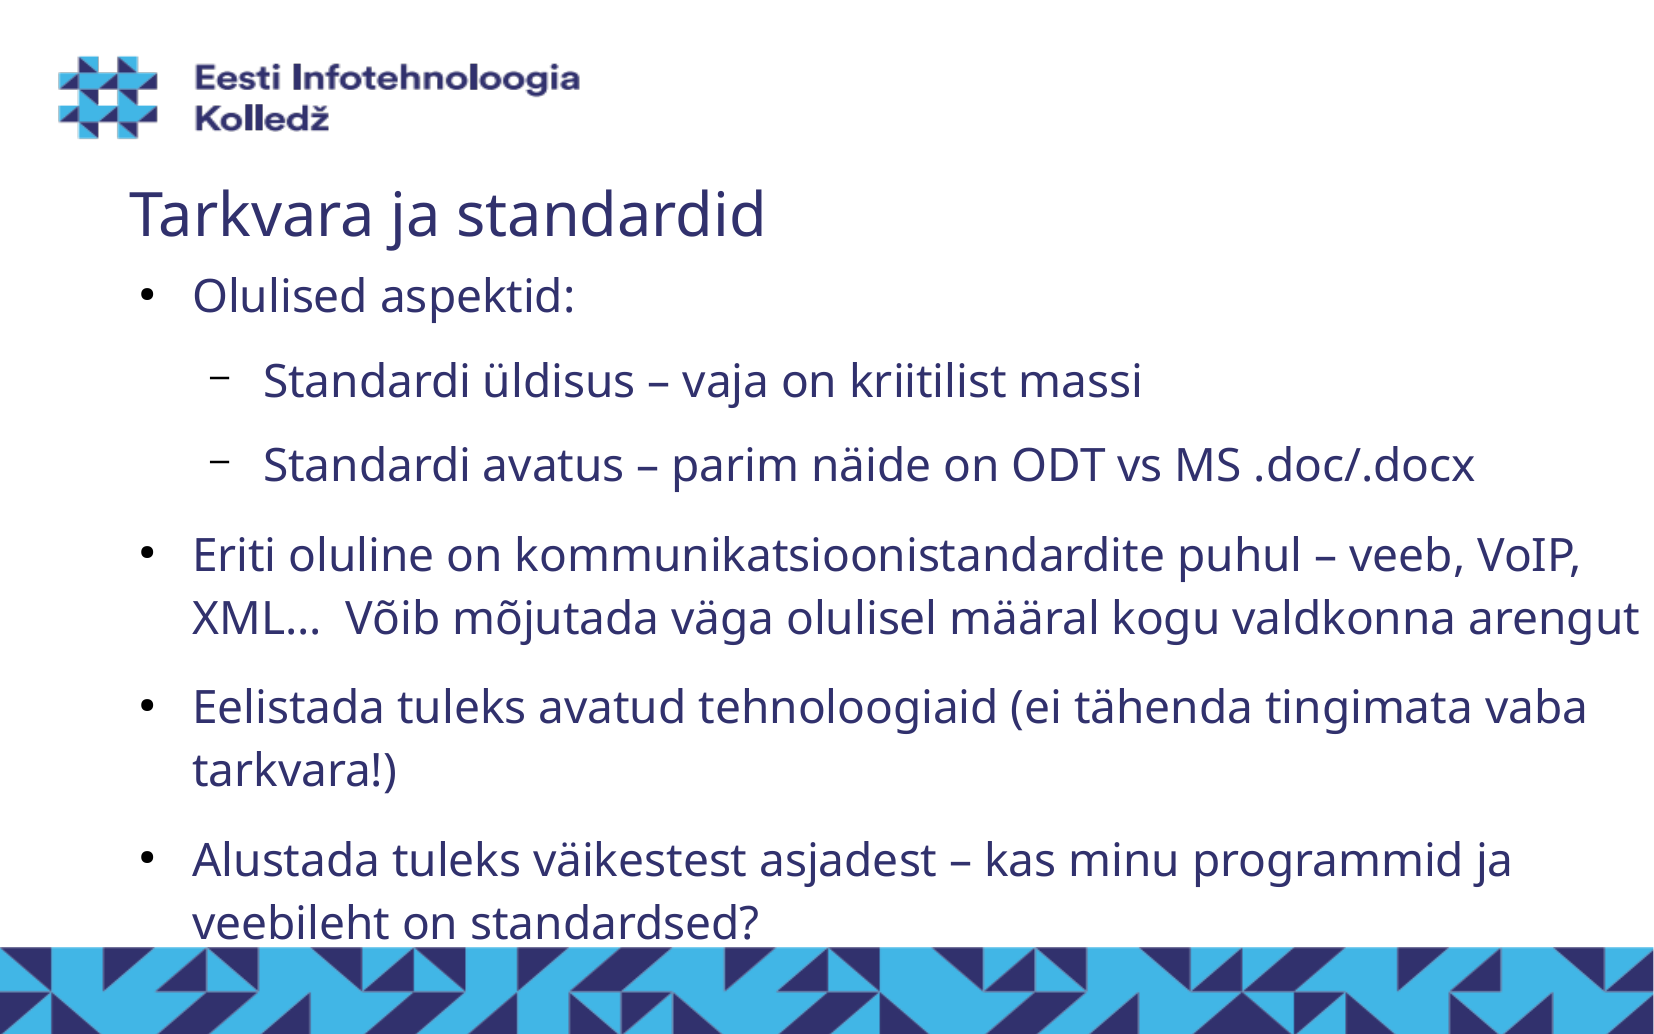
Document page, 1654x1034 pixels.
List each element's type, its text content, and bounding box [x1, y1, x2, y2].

list Olulised aspektid: Standardi üldisus – vaja on kriitilist massi Standardi avatus – parim näide on ODT vs MS .doc/.docx Eriti oluline on kommunikatsioonistandardite puhul – veeb, VoIP, XML... Võib mõjutada väga olulisel määral kogu valdkonna arengut Eelistada tuleks avatud tehnoloogiaid (ei tähenda tingimata vaba tarkvara!) Alustada tuleks väikestest asjadest – kas minu programmid ja veebileht on standardsed? [121, 263, 1654, 994]
title Tarkvara ja standardid [129, 126, 1266, 263]
